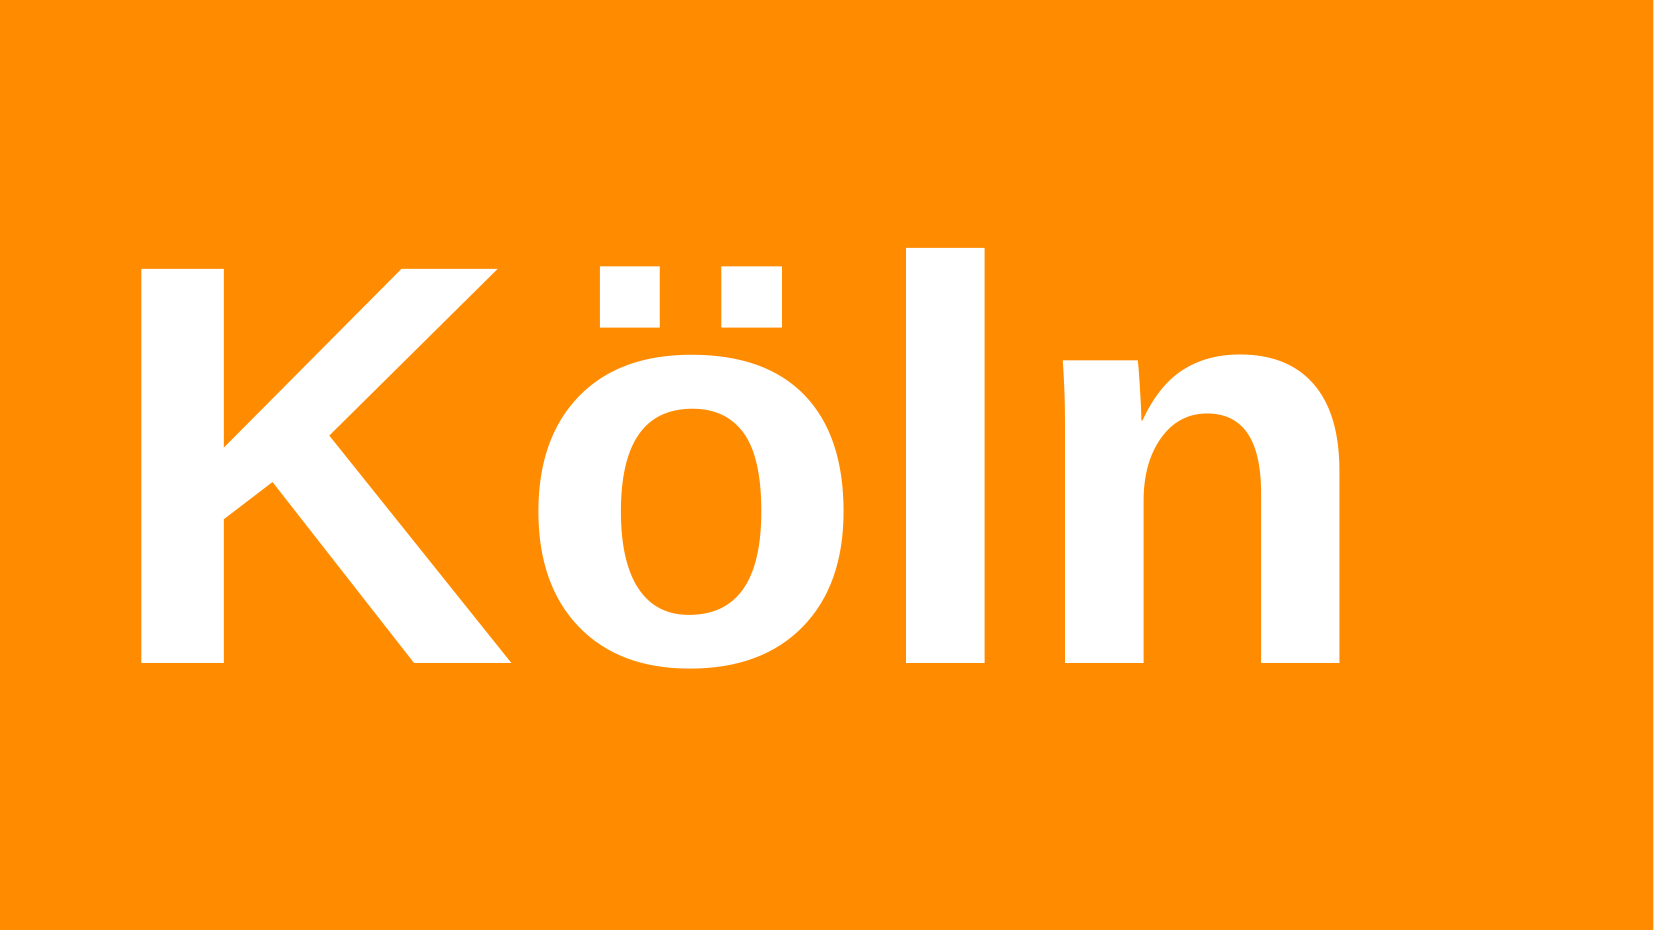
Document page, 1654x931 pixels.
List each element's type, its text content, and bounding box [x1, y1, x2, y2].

text_box Köln [88, 137, 1434, 793]
